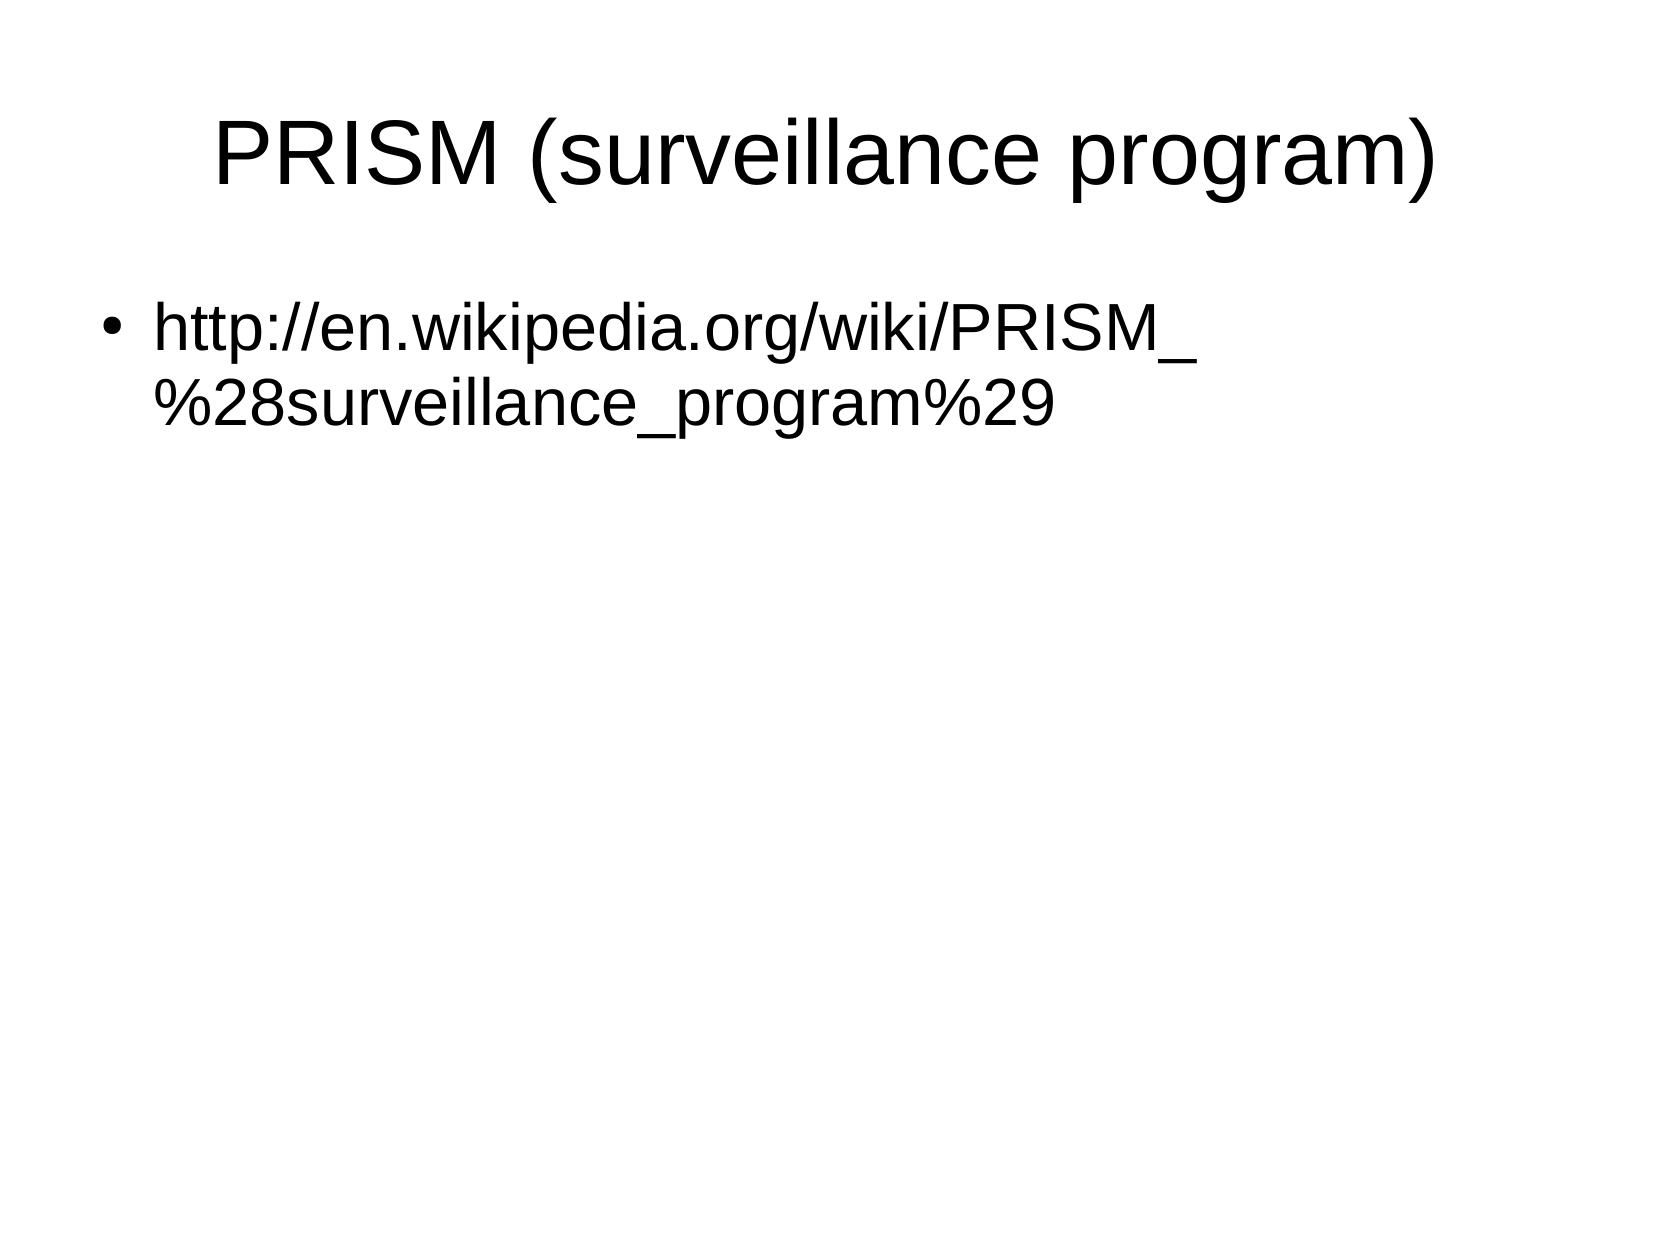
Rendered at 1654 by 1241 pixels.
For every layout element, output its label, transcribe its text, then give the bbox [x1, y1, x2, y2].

list http://en.wikipedia.org/wiki/PRISM_%28surveillance_program%29 [82, 290, 1538, 1010]
title PRISM (surveillance program) [82, 49, 1571, 257]
